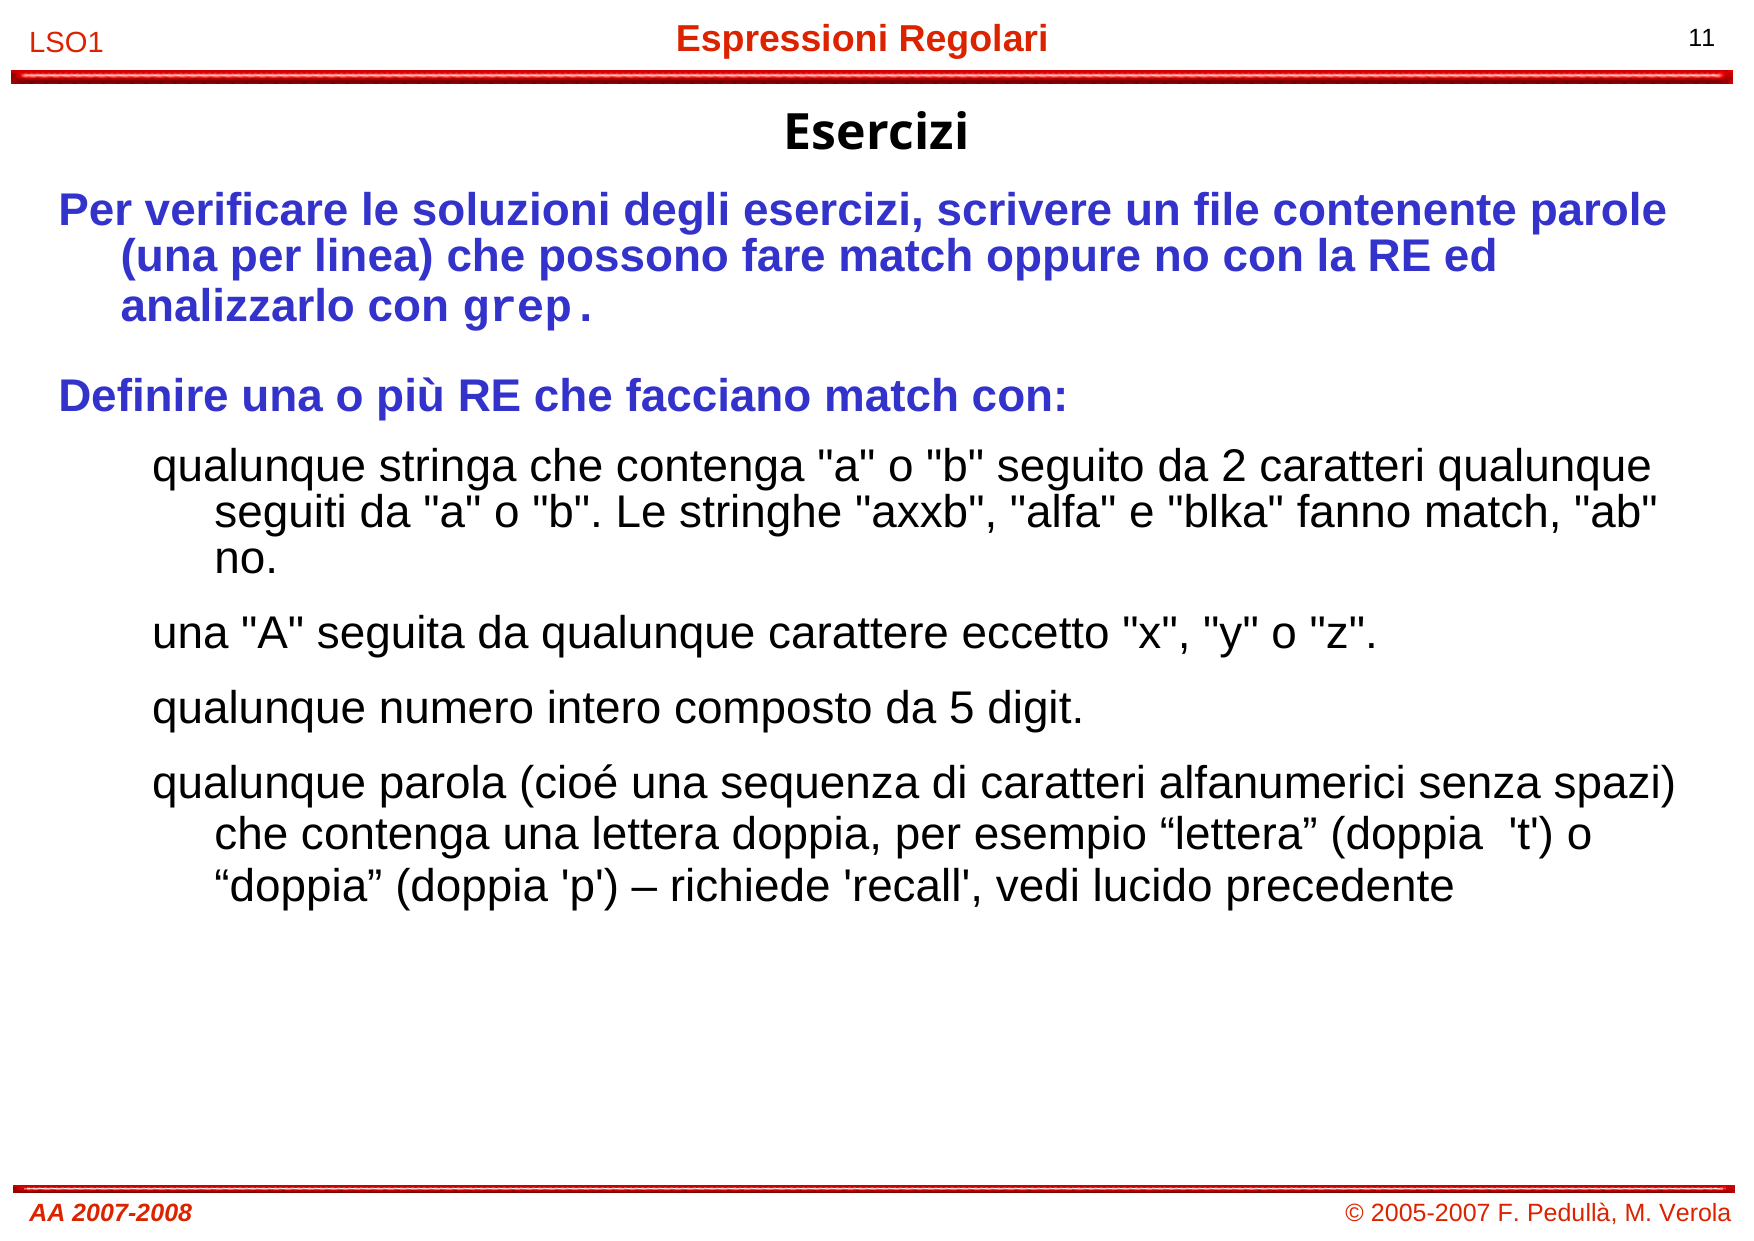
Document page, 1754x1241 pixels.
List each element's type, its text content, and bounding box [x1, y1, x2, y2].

picture [13, 1185, 1735, 1193]
title Esercizi [593, 84, 1160, 180]
picture [11, 70, 1733, 84]
list Per verificare le soluzioni degli esercizi, scrivere un file contenente parole (una per linea) che possono fare match oppure no con la RE ed analizzarlo con grep. Definire una o più RE che facciano match con: qualunque stringa che contenga "a" o "b" seguito da 2 caratteri qualunque seguiti da "a" o "b". Le stringhe "axxb", "alfa" e "blka" fanno match, "ab" no. una "A" seguita da qualunque carattere eccetto "x", "y" o "z". qualunque numero intero composto da 5 digit. qualunque parola (cioé una sequenza di caratteri alfanumerici senza spazi) che contenga una lettera doppia, per esempio “lettera” (doppia 't') o “doppia” (doppia 'p') – richiede 'recall', vedi lucido precedente [58, 188, 1696, 1131]
